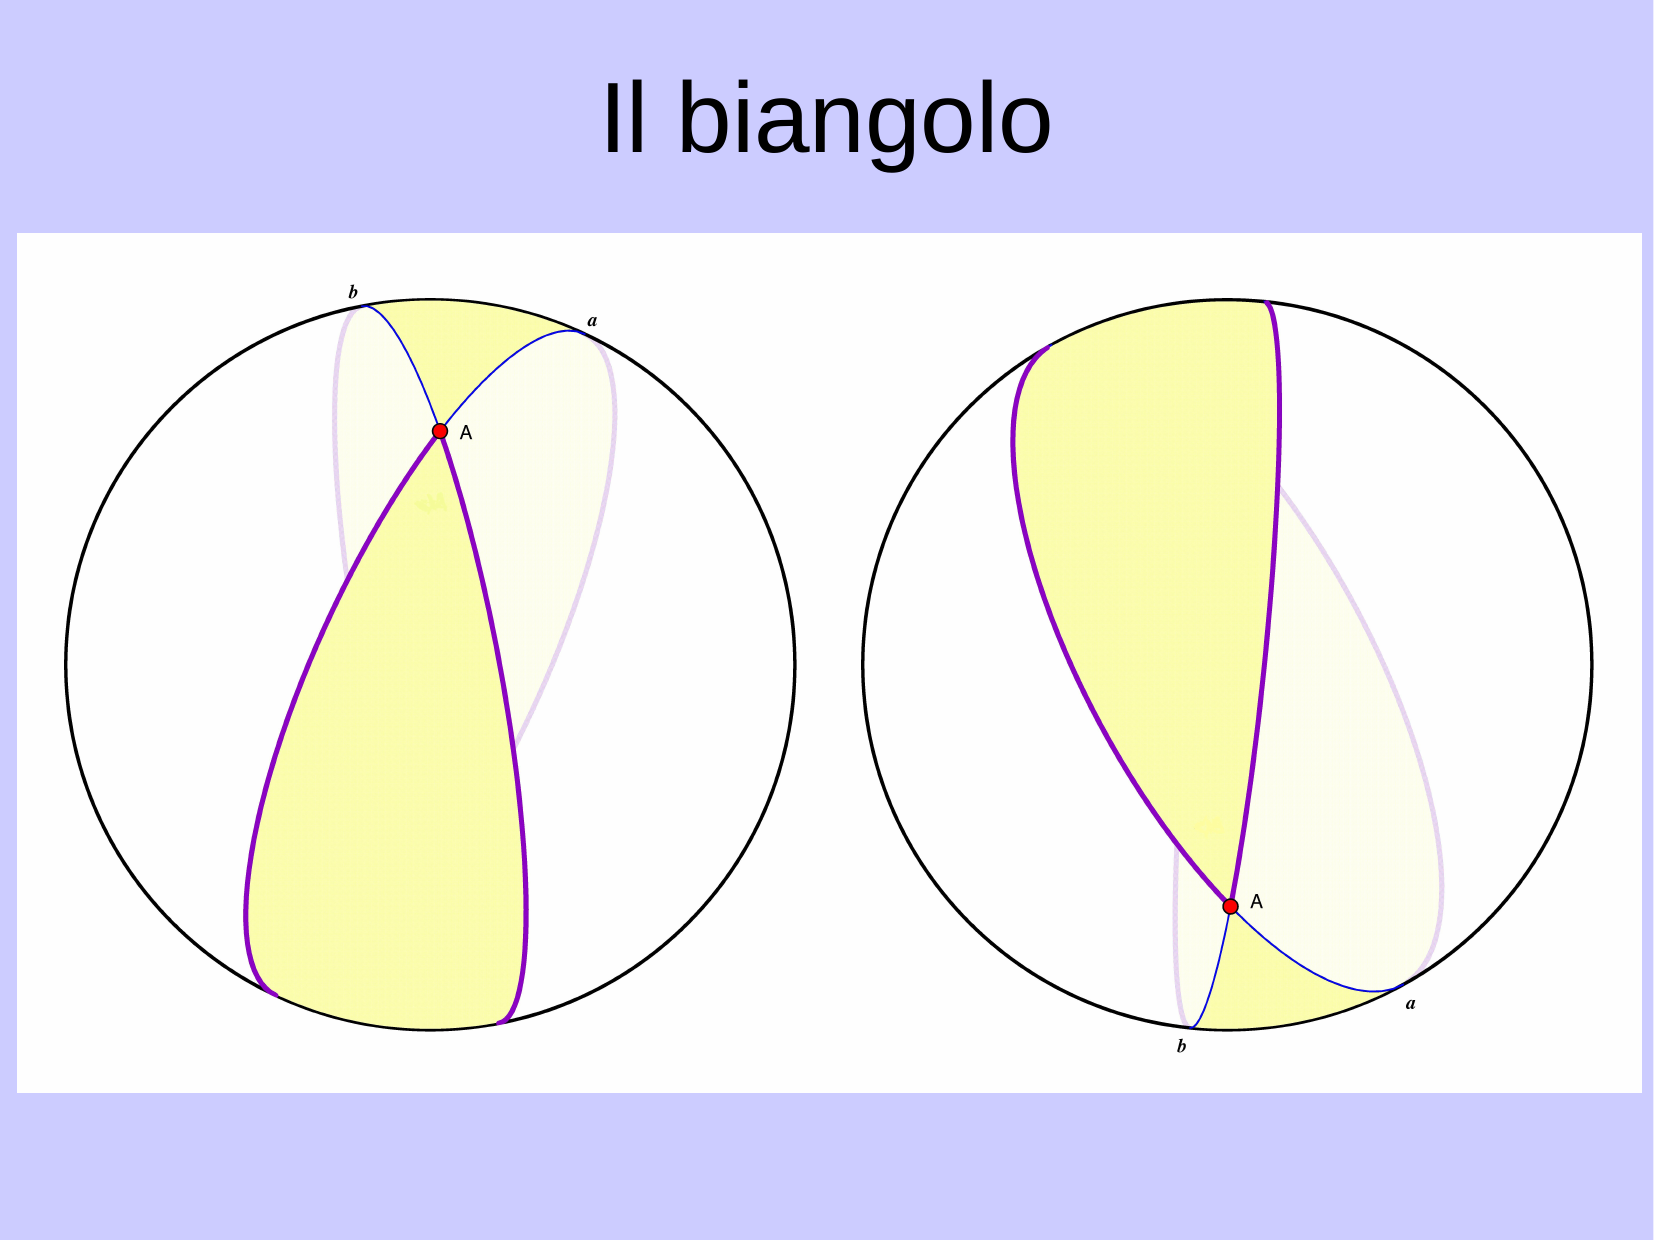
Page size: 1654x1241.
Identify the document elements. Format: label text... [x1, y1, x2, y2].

picture [17, 233, 1642, 1093]
text_box Il biangolo [584, 54, 1070, 182]
